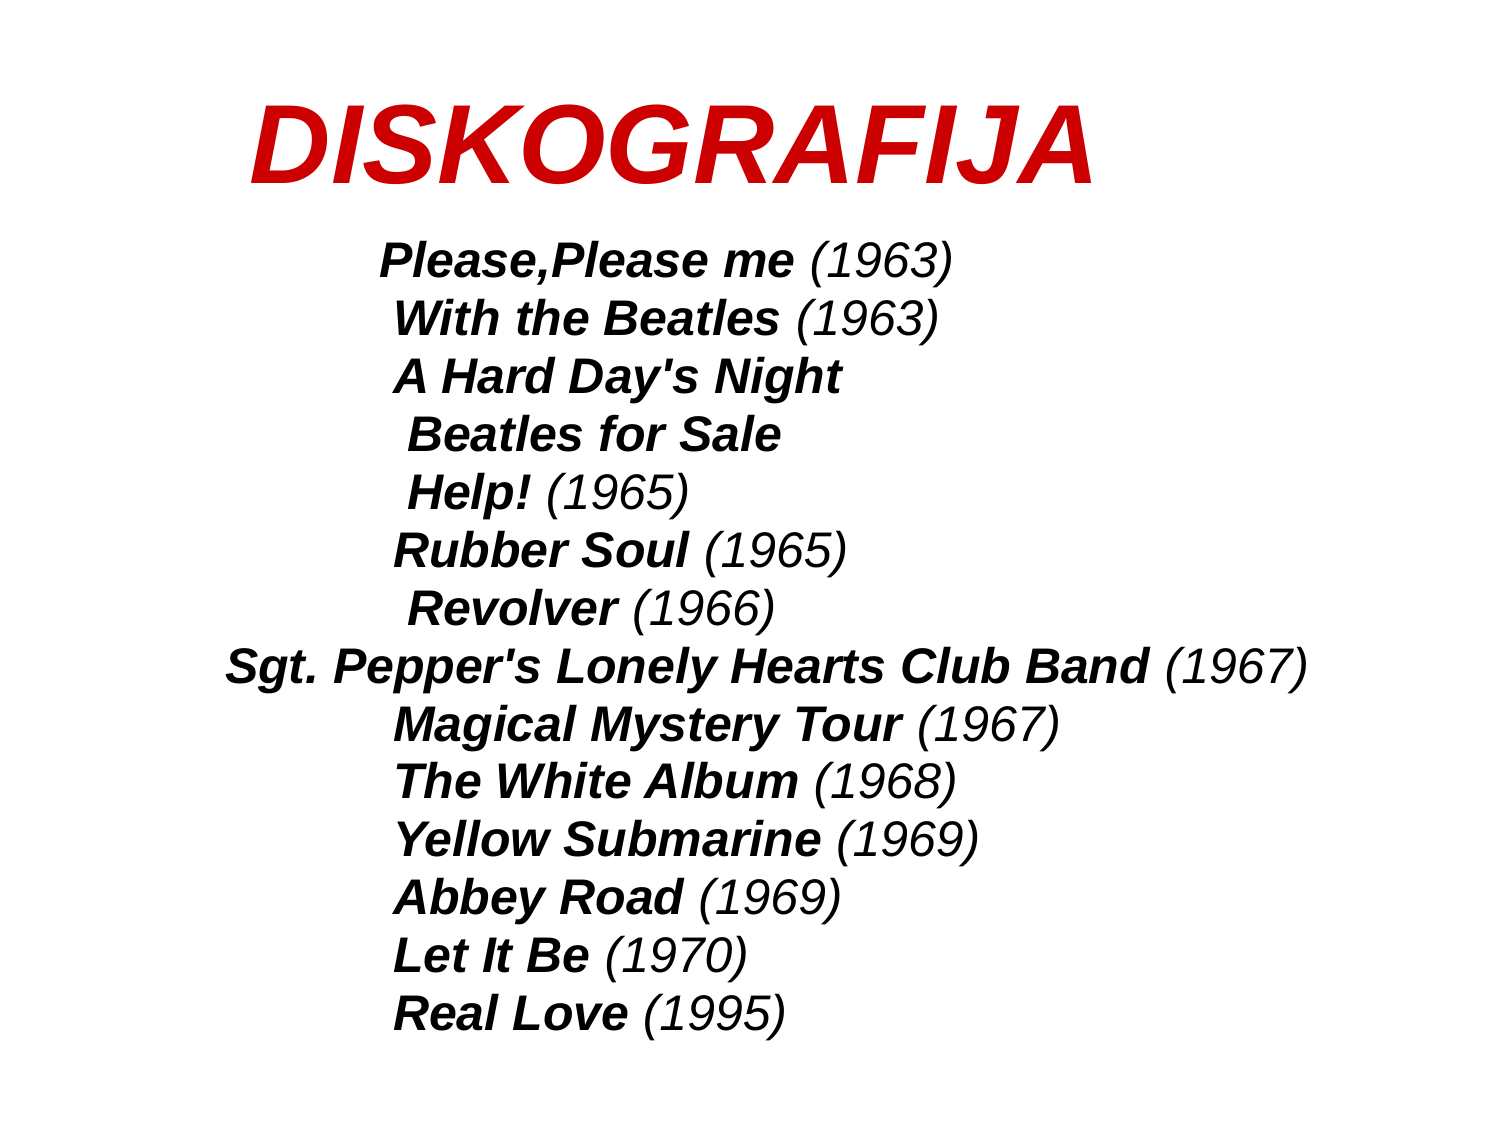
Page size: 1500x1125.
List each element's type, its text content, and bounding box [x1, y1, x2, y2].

list Please,Please me (1963) With the Beatles (1963) A Hard Day's Night Beatles for Sale Help! (1965) Rubber Soul (1965) Revolver (1966) Sgt. Pepper's Lonely Hearts Club Band (1967) Magical Mystery Tour (1967) The White Album (1968) Yellow Submarine (1969) Abbey Road (1969) Let It Be (1970) Real Love (1995) [0, 231, 1350, 975]
title DISKOGRAFIJA [0, 45, 1350, 231]
